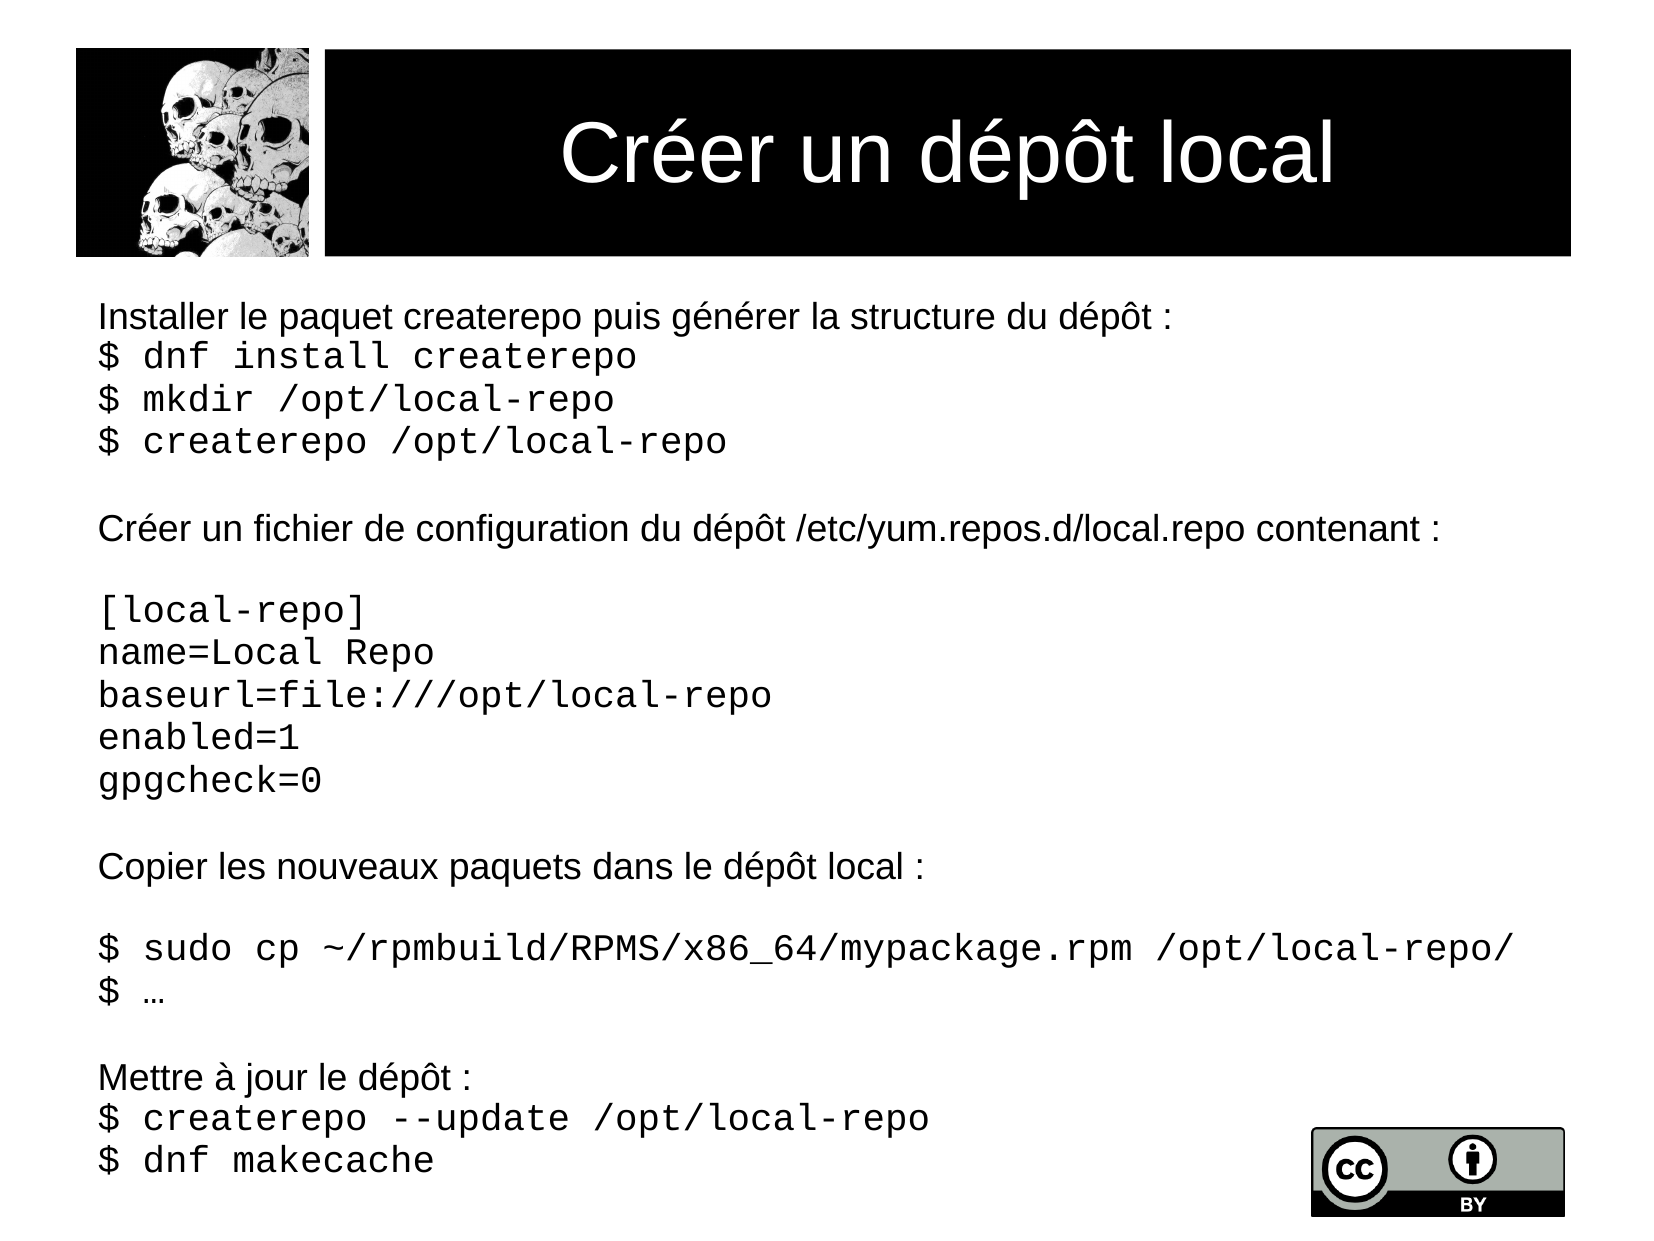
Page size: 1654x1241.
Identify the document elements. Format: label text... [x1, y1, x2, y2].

picture [76, 48, 309, 257]
text_box Installer le paquet createrepo puis générer la structure du dépôt : $ dnf install createrepo $ mkdir /opt/local-repo $ createrepo /opt/local-repo Créer un fichier de configuration du dépôt /etc/yum.repos.d/local.repo contenant : [local-repo] name=Local Repo baseurl=file:///opt/local-repo enabled=1 gpgcheck=0 Copier les nouveaux paquets dans le dépôt local : $ sudo cp ~/rpmbuild/RPMS/x86_64/mypackage.rpm /opt/local-repo/ $ … Mettre à jour le dépôt : $ createrepo --update /opt/local-repo $ dnf makecache [82, 288, 1583, 1192]
picture [1311, 1192, 1565, 1217]
title Créer un dépôt local [324, 49, 1571, 257]
